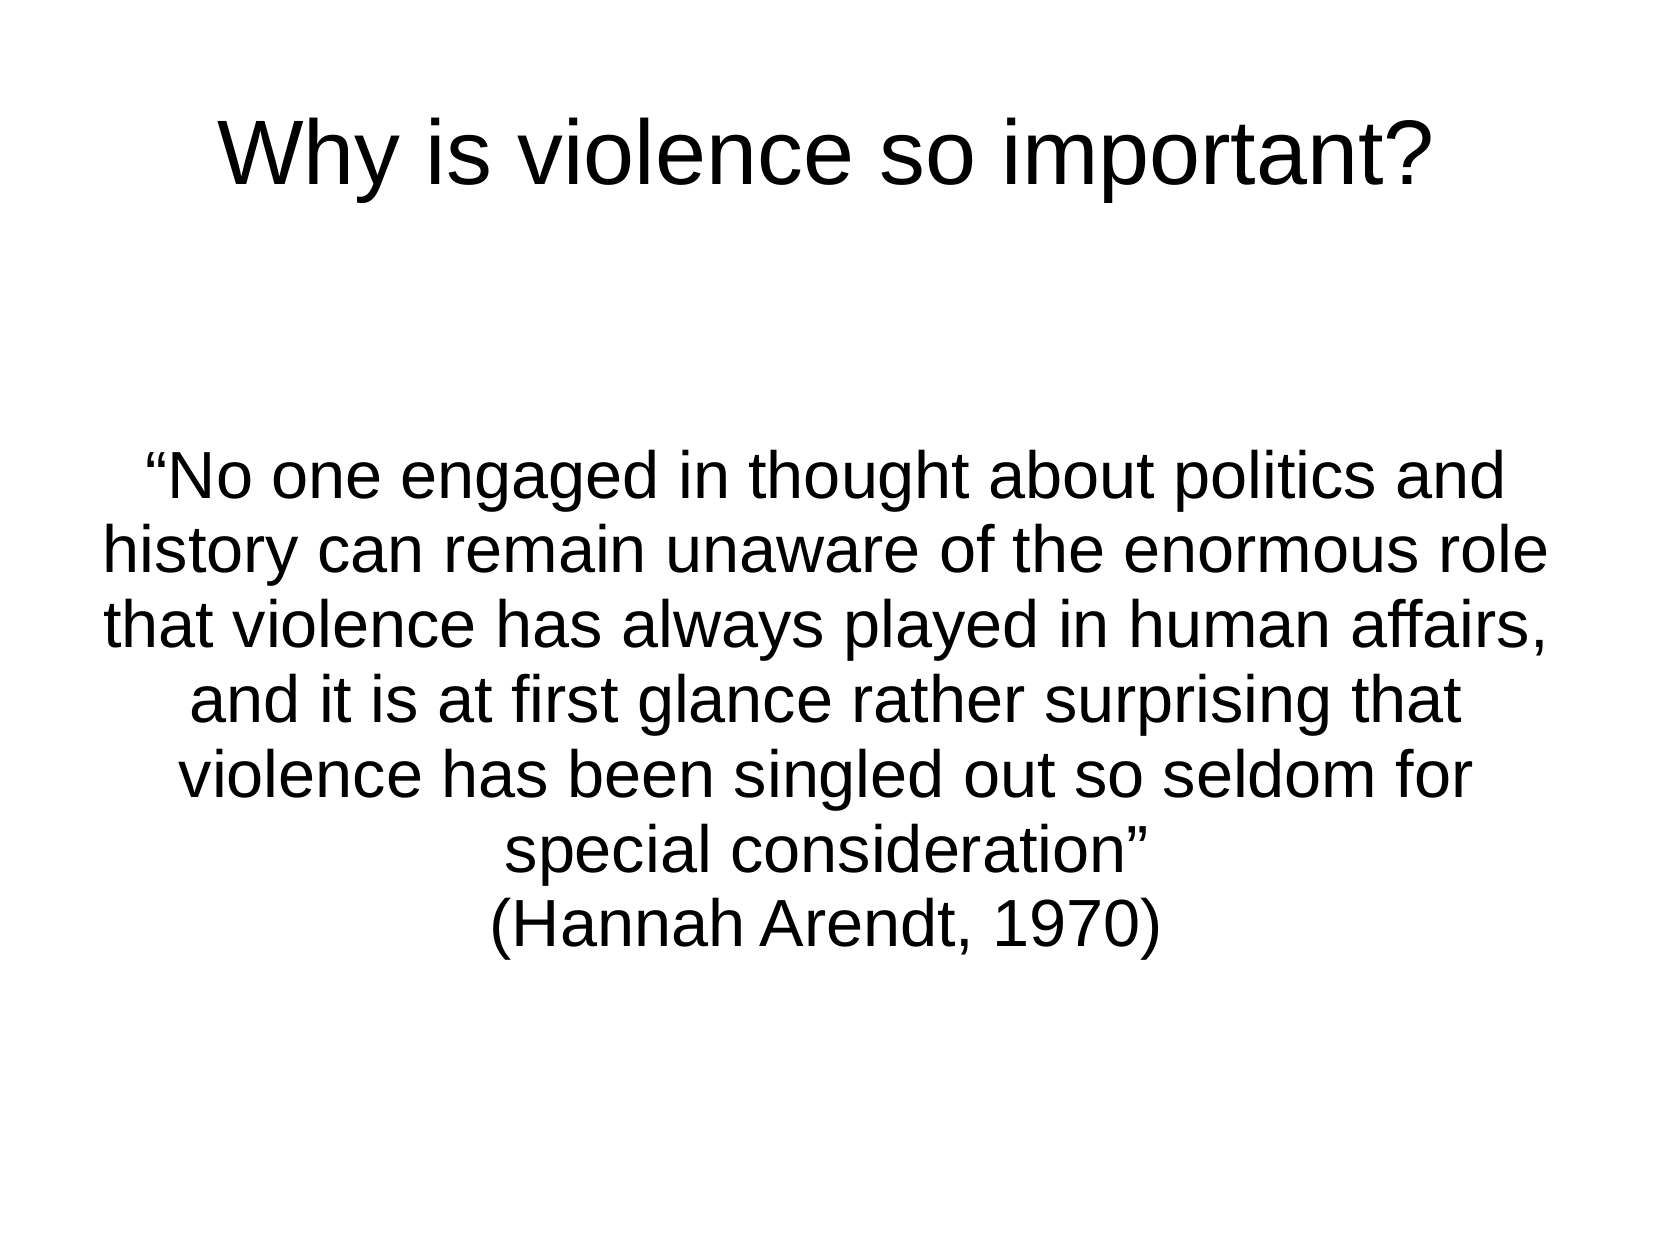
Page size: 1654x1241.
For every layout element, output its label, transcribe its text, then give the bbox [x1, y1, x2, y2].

subtitle “No one engaged in thought about politics and history can remain unaware of the enormous role that violence has always played in human affairs, and it is at first glance rather surprising that violence has been singled out so seldom for special consideration” (Hannah Arendt, 1970) [82, 297, 1571, 1102]
title Why is violence so important? [82, 56, 1571, 250]
